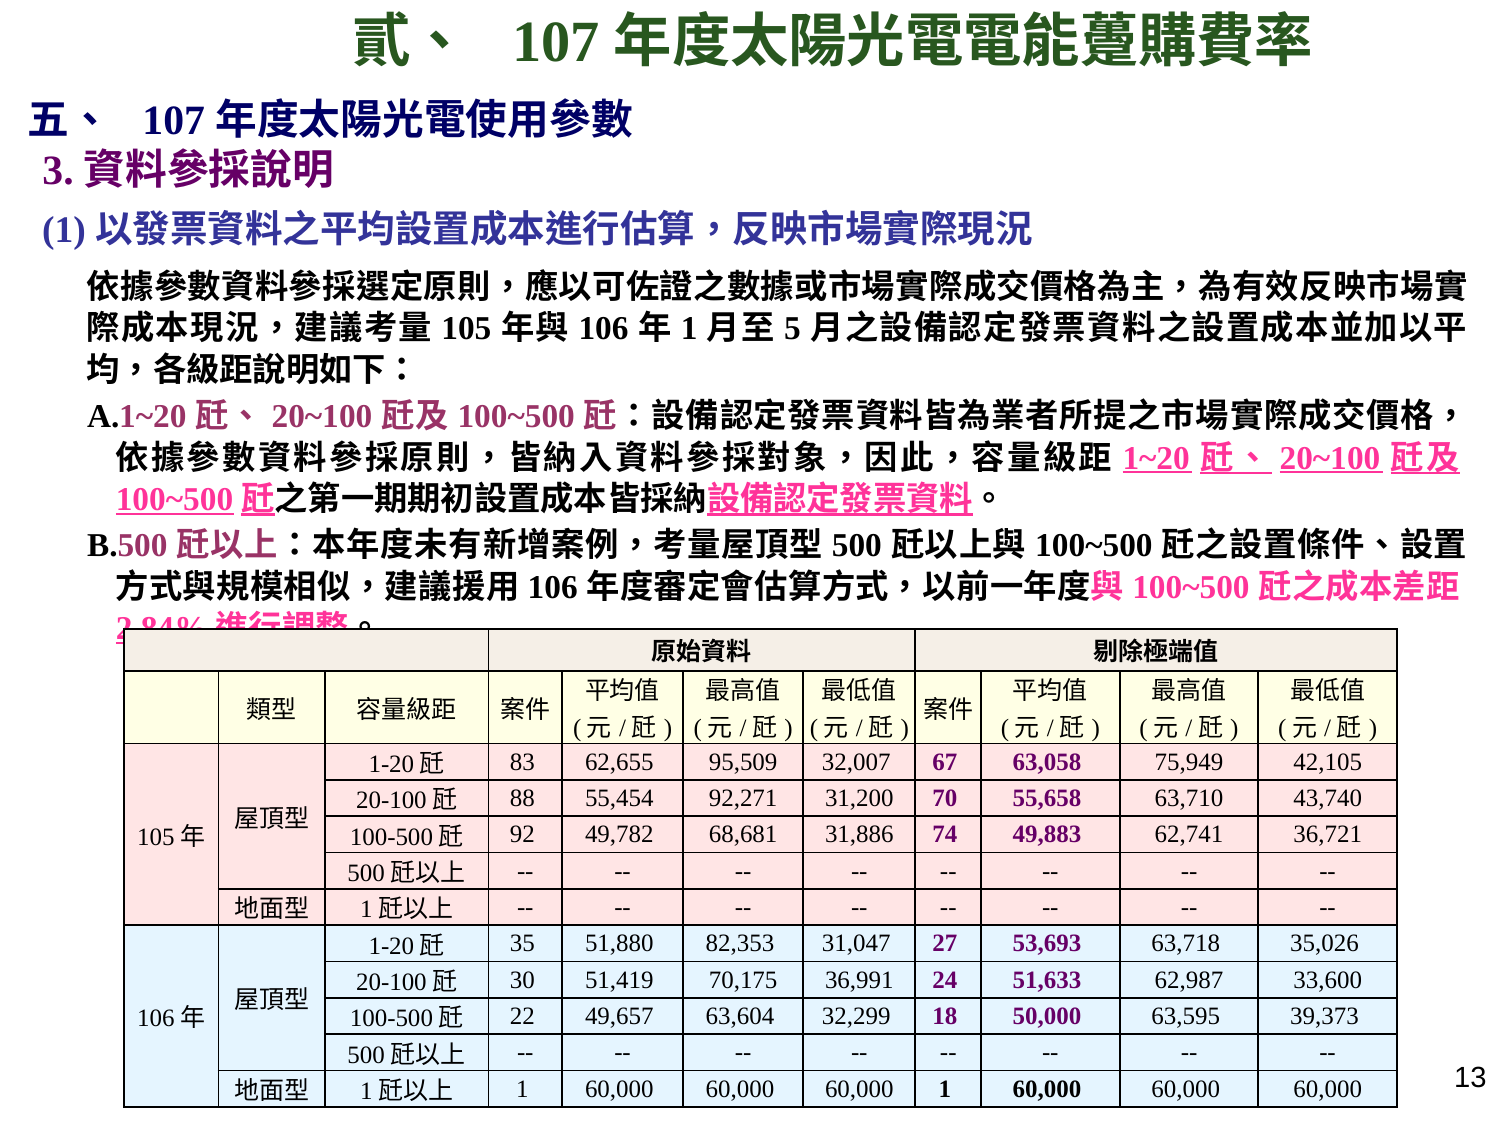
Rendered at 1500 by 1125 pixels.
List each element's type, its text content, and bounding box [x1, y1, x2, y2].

table_cell 53,693 [982, 926, 1119, 961]
table_cell 32,007 [804, 744, 914, 779]
table_cell -- [1259, 853, 1396, 888]
text_box 五、 107年度太陽光電使用參數 3.資料參採說明 (1)以發票資料之平均設置成本進行估算，反映市場實際現況 依據參數資料參採選定原則，應以可佐證之數據或市場實際成交價格為主，為有效反映市場實際成本現況，建議考量105年與106年1月至5月之設備認定發票資料之設置成本並加以平均，各級距說明如下： A.1~20瓩、20~100瓩及100~500瓩：設備認定發票資料皆為業者所提之市場實際成交價格，依據參數資料參採原則，皆納入資料參採對象，因此，容量級距1~20瓩、20~100瓩及100~500瓩之第一期期初設置成本皆採納設備認定發票資料。 B.500瓩以上：本年度未有新增案例，考量屋頂型500瓩以上與100~500瓩之設置條件、設置方式與規模相似，建議援用106年度審定會估算方式，以前一年度與100~500瓩之成本差距2.84%進行調整。 [13, 85, 1483, 641]
table_cell -- [982, 890, 1119, 924]
table_cell -- [1121, 1035, 1257, 1070]
table_cell 63,710 [1121, 781, 1257, 815]
table_cell 平均值 (元/瓩) [563, 672, 682, 743]
table_cell 70 [916, 781, 980, 815]
table_cell 88 [489, 781, 561, 815]
table_cell -- [489, 890, 561, 924]
table_cell 36,721 [1259, 817, 1396, 852]
table_cell -- [1121, 853, 1257, 888]
table_cell 50,000 [982, 999, 1119, 1033]
table_cell 屋頂型 [219, 926, 324, 1070]
table_cell 63,718 [1121, 926, 1257, 961]
table_cell -- [804, 1035, 914, 1070]
table_cell 74 [916, 817, 980, 852]
table_cell 82,353 [684, 926, 802, 961]
table_cell 51,633 [982, 962, 1119, 997]
table_cell -- [684, 1035, 802, 1070]
table_cell 70,175 [684, 962, 802, 997]
table_cell 60,000 [563, 1071, 682, 1106]
table_cell 35 [489, 926, 561, 961]
table_cell 20-100瓩 [326, 781, 488, 815]
table_cell -- [804, 853, 914, 888]
table_cell 106年 [125, 926, 218, 1106]
table_cell -- [1259, 1035, 1396, 1070]
table_cell 31,047 [804, 926, 914, 961]
table_cell 最低值 (元/瓩) [804, 672, 914, 743]
table_header 原始資料 [489, 630, 914, 670]
table_cell 24 [916, 962, 980, 997]
table_cell 63,604 [684, 999, 802, 1033]
table_cell 55,454 [563, 781, 682, 815]
table_cell 類型 [219, 672, 324, 743]
table_cell 60,000 [982, 1071, 1119, 1106]
table_cell -- [1259, 890, 1396, 924]
table_cell -- [1121, 890, 1257, 924]
table_cell 22 [489, 999, 561, 1033]
table_cell 20-100瓩 [326, 962, 488, 997]
table_cell 92 [489, 817, 561, 852]
table_header 剔除極端值 [916, 630, 1396, 670]
table_cell 平均值 (元/瓩) [982, 672, 1119, 743]
table_cell 地面型 [219, 890, 324, 924]
table_cell -- [563, 853, 682, 888]
table_cell -- [684, 853, 802, 888]
table_cell 最低值 (元/瓩) [1259, 672, 1396, 743]
table_cell 39,373 [1259, 999, 1396, 1033]
table_cell 60,000 [804, 1071, 914, 1106]
table_cell 最高值 (元/瓩) [1121, 672, 1257, 743]
table_cell -- [982, 853, 1119, 888]
table_cell 55,658 [982, 781, 1119, 815]
table_cell 49,883 [982, 817, 1119, 852]
table_cell 31,200 [804, 781, 914, 815]
slide_number <編號> [1151, 1051, 1500, 1125]
table_cell 31,886 [804, 817, 914, 852]
table_cell 18 [916, 999, 980, 1033]
table_cell 100-500瓩 [326, 817, 488, 852]
table_cell 83 [489, 744, 561, 779]
table_cell 60,000 [1259, 1071, 1396, 1106]
table_cell 容量級距 [326, 672, 488, 743]
table_cell 1-20瓩 [326, 744, 488, 779]
table_cell 地面型 [219, 1071, 324, 1106]
table_cell -- [563, 890, 682, 924]
table_cell 100-500瓩 [326, 999, 488, 1033]
table_cell -- [684, 890, 802, 924]
table_cell 30 [489, 962, 561, 997]
table_cell 62,655 [563, 744, 682, 779]
table_cell 35,026 [1259, 926, 1396, 961]
table_cell 62,987 [1121, 962, 1257, 997]
table_cell 32,299 [804, 999, 914, 1033]
table_cell -- [489, 1035, 561, 1070]
table_cell 68,681 [684, 817, 802, 852]
table_cell 49,782 [563, 817, 682, 852]
table_cell 60,000 [684, 1071, 802, 1106]
table_cell 1 [489, 1071, 561, 1106]
table_cell 1-20瓩 [326, 926, 488, 961]
table_cell 1 [916, 1071, 980, 1106]
table_cell -- [916, 890, 980, 924]
table_cell 1瓩以上 [326, 1071, 488, 1106]
table_cell 67 [916, 744, 980, 779]
table_cell -- [982, 1035, 1119, 1070]
table_cell 51,880 [563, 926, 682, 961]
table_cell 62,741 [1121, 817, 1257, 852]
table_cell -- [563, 1035, 682, 1070]
table_cell 案件 [489, 672, 561, 743]
table_cell 42,105 [1259, 744, 1396, 779]
table_cell 105年 [125, 744, 218, 924]
table_cell 75,949 [1121, 744, 1257, 779]
table_cell -- [916, 853, 980, 888]
table_cell 60,000 [1121, 1071, 1257, 1106]
table_cell 92,271 [684, 781, 802, 815]
table_cell 屋頂型 [219, 744, 324, 888]
table_cell 51,419 [563, 962, 682, 997]
table_cell [125, 672, 218, 743]
table_cell 33,600 [1259, 962, 1396, 997]
text_box 貳、 107年度太陽光電電能躉購費率 [159, 0, 1500, 90]
table_cell 36,991 [804, 962, 914, 997]
table_cell 案件 [916, 672, 980, 743]
table_cell 95,509 [684, 744, 802, 779]
table_cell -- [804, 890, 914, 924]
table_cell 63,595 [1121, 999, 1257, 1033]
table_cell 27 [916, 926, 980, 961]
table_cell 最高值 (元/瓩) [684, 672, 802, 743]
table_header [125, 630, 488, 670]
table_cell 43,740 [1259, 781, 1396, 815]
table_cell -- [916, 1035, 980, 1070]
table_cell 500瓩以上 [326, 1035, 488, 1070]
table_cell 49,657 [563, 999, 682, 1033]
table_cell 500瓩以上 [326, 853, 488, 888]
table_cell 63,058 [982, 744, 1119, 779]
table_cell 1瓩以上 [326, 890, 488, 924]
table_cell -- [489, 853, 561, 888]
